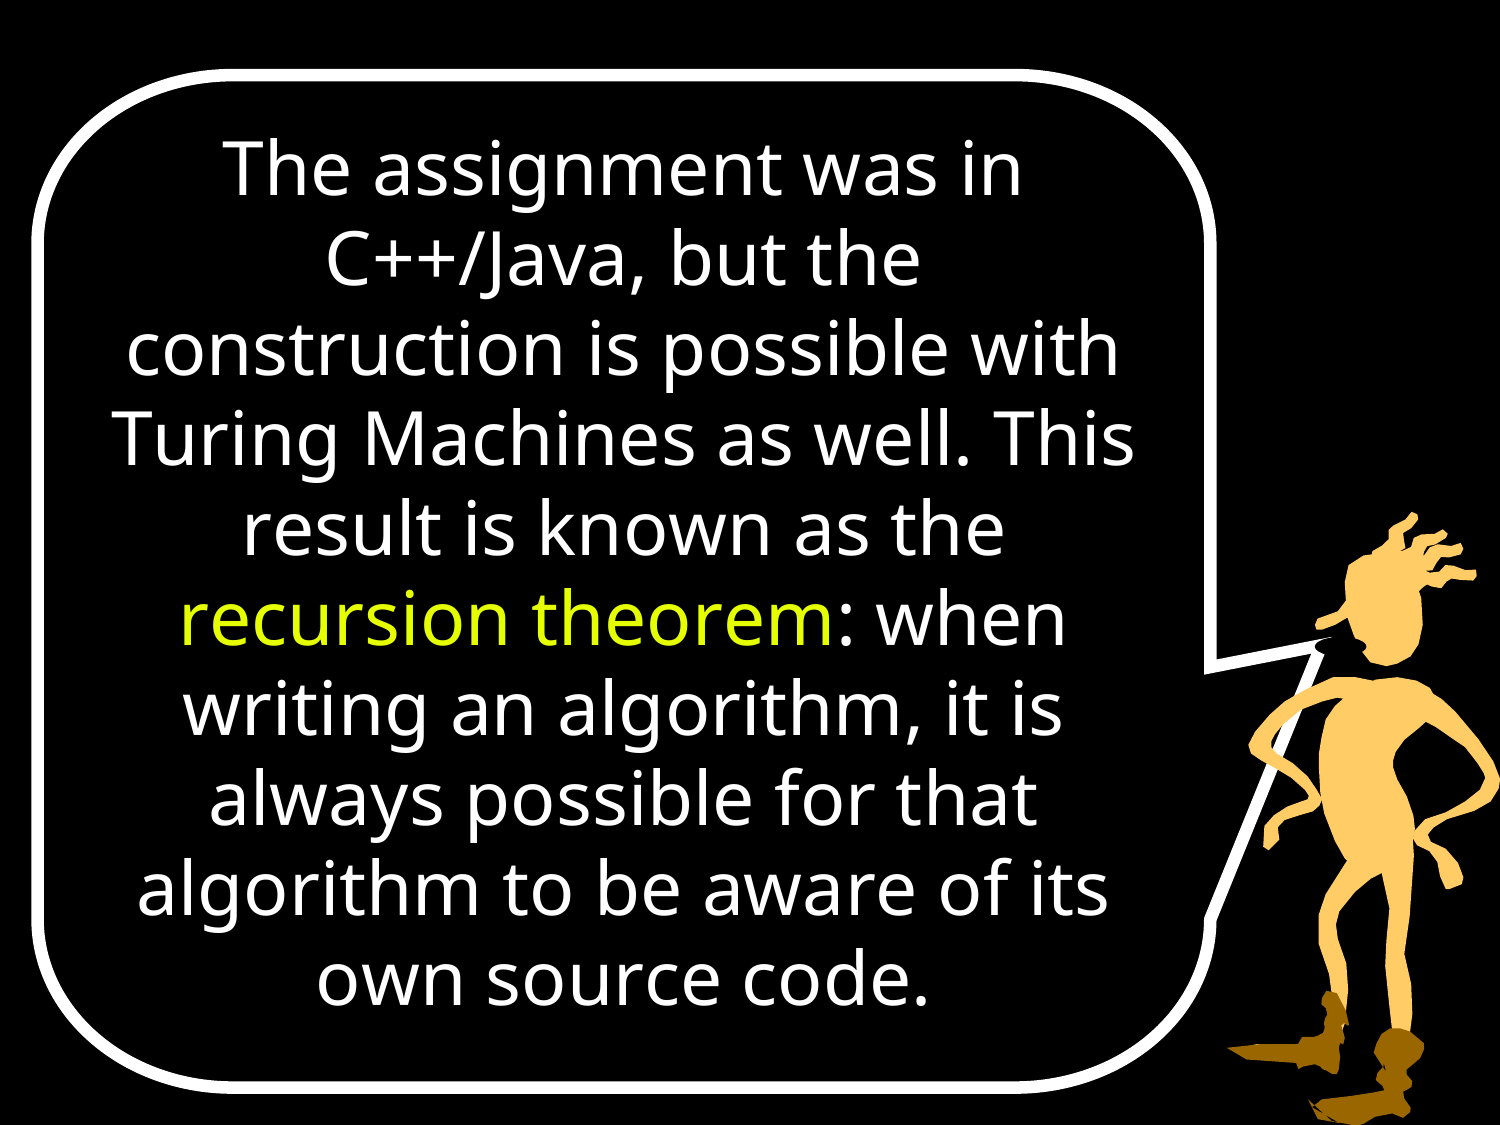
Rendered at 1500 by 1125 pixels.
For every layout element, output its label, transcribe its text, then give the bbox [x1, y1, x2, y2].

text_box [1314, 511, 1477, 667]
text_box The assignment was in C++/Java, but the construction is possible with Turing Machines as well. This result is known as the recursion theorem: when writing an algorithm, it is always possible for that algorithm to be aware of its own source code. [37, 75, 1319, 1088]
text_box [1226, 677, 1500, 1125]
